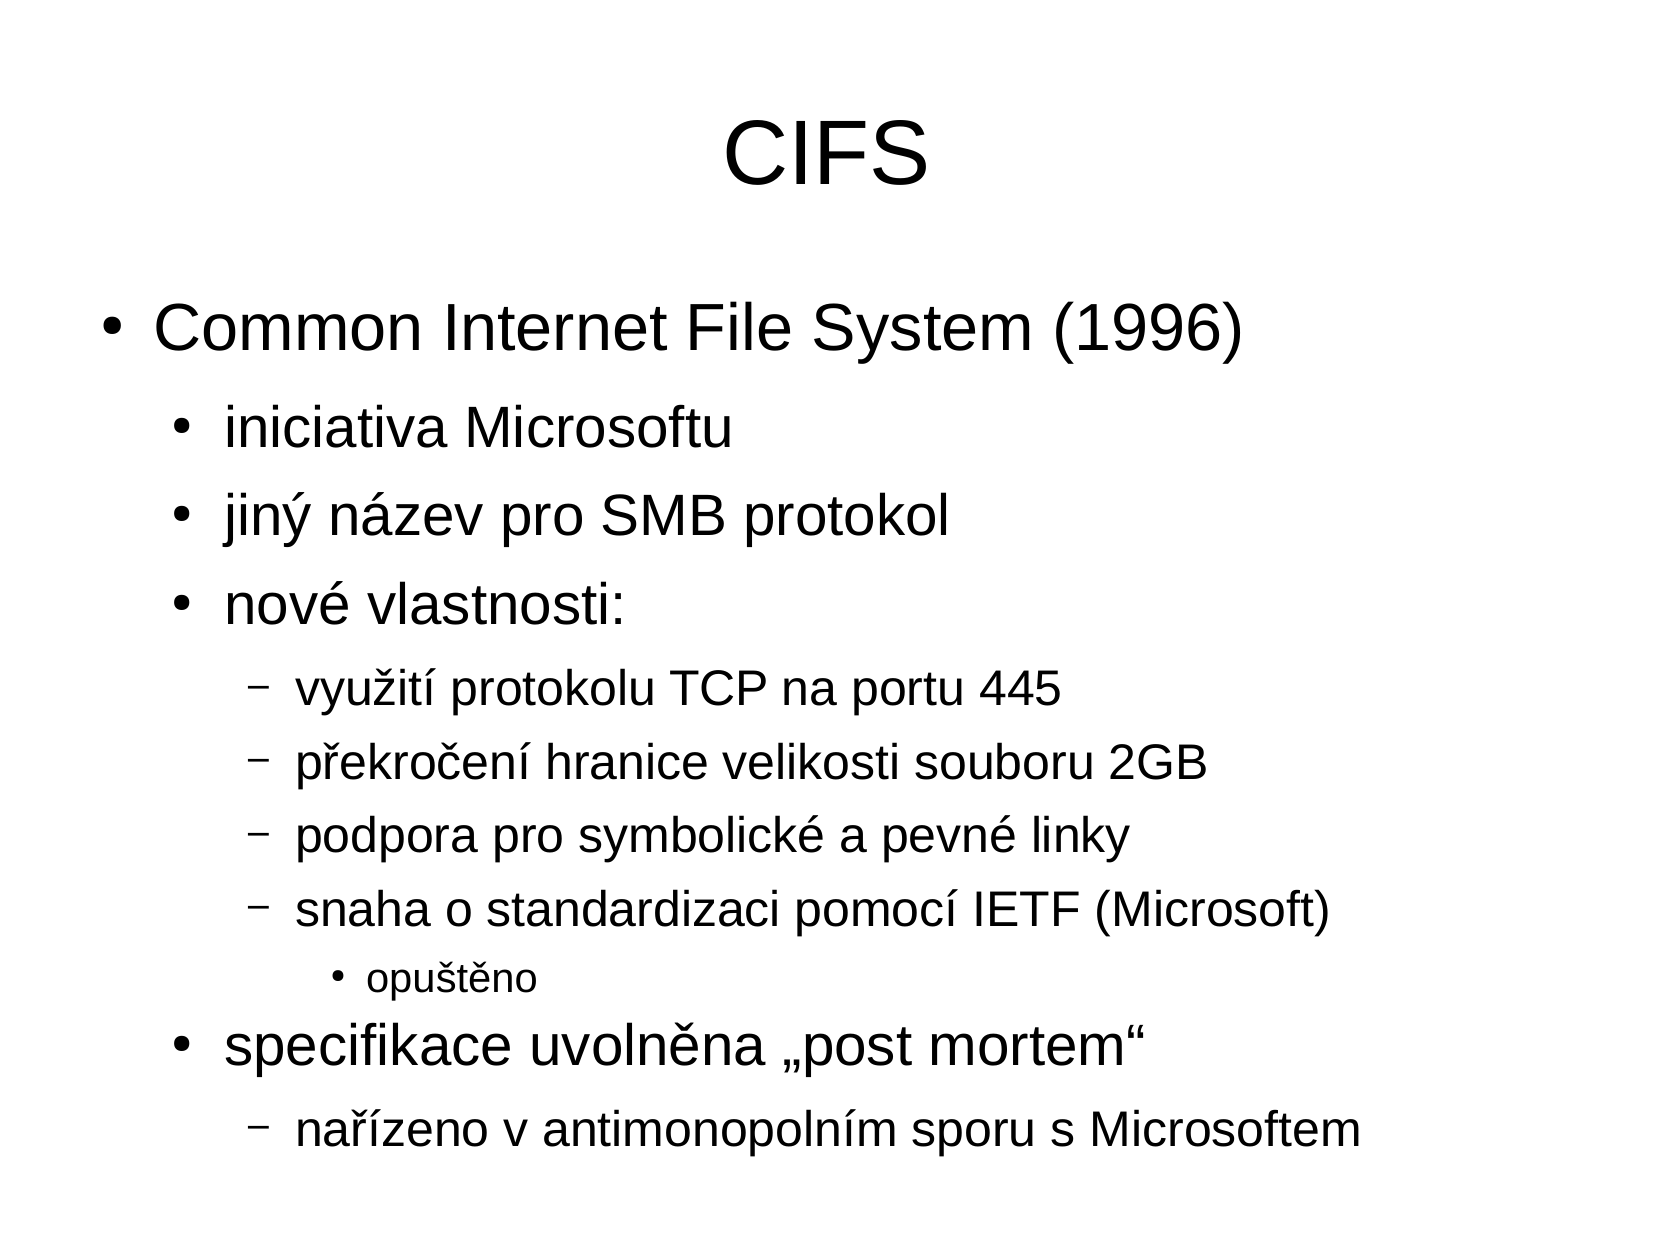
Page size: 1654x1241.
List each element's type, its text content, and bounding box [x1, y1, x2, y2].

list Common Internet File System (1996) iniciativa Microsoftu jiný název pro SMB protokol nové vlastnosti: využití protokolu TCP na portu 445 překročení hranice velikosti souboru 2GB podpora pro symbolické a pevné linky snaha o standardizaci pomocí IETF (Microsoft) opuštěno specifikace uvolněna „post mortem“ nařízeno v antimonopolním sporu s Microsoftem [82, 290, 1571, 1193]
title CIFS [82, 49, 1571, 257]
